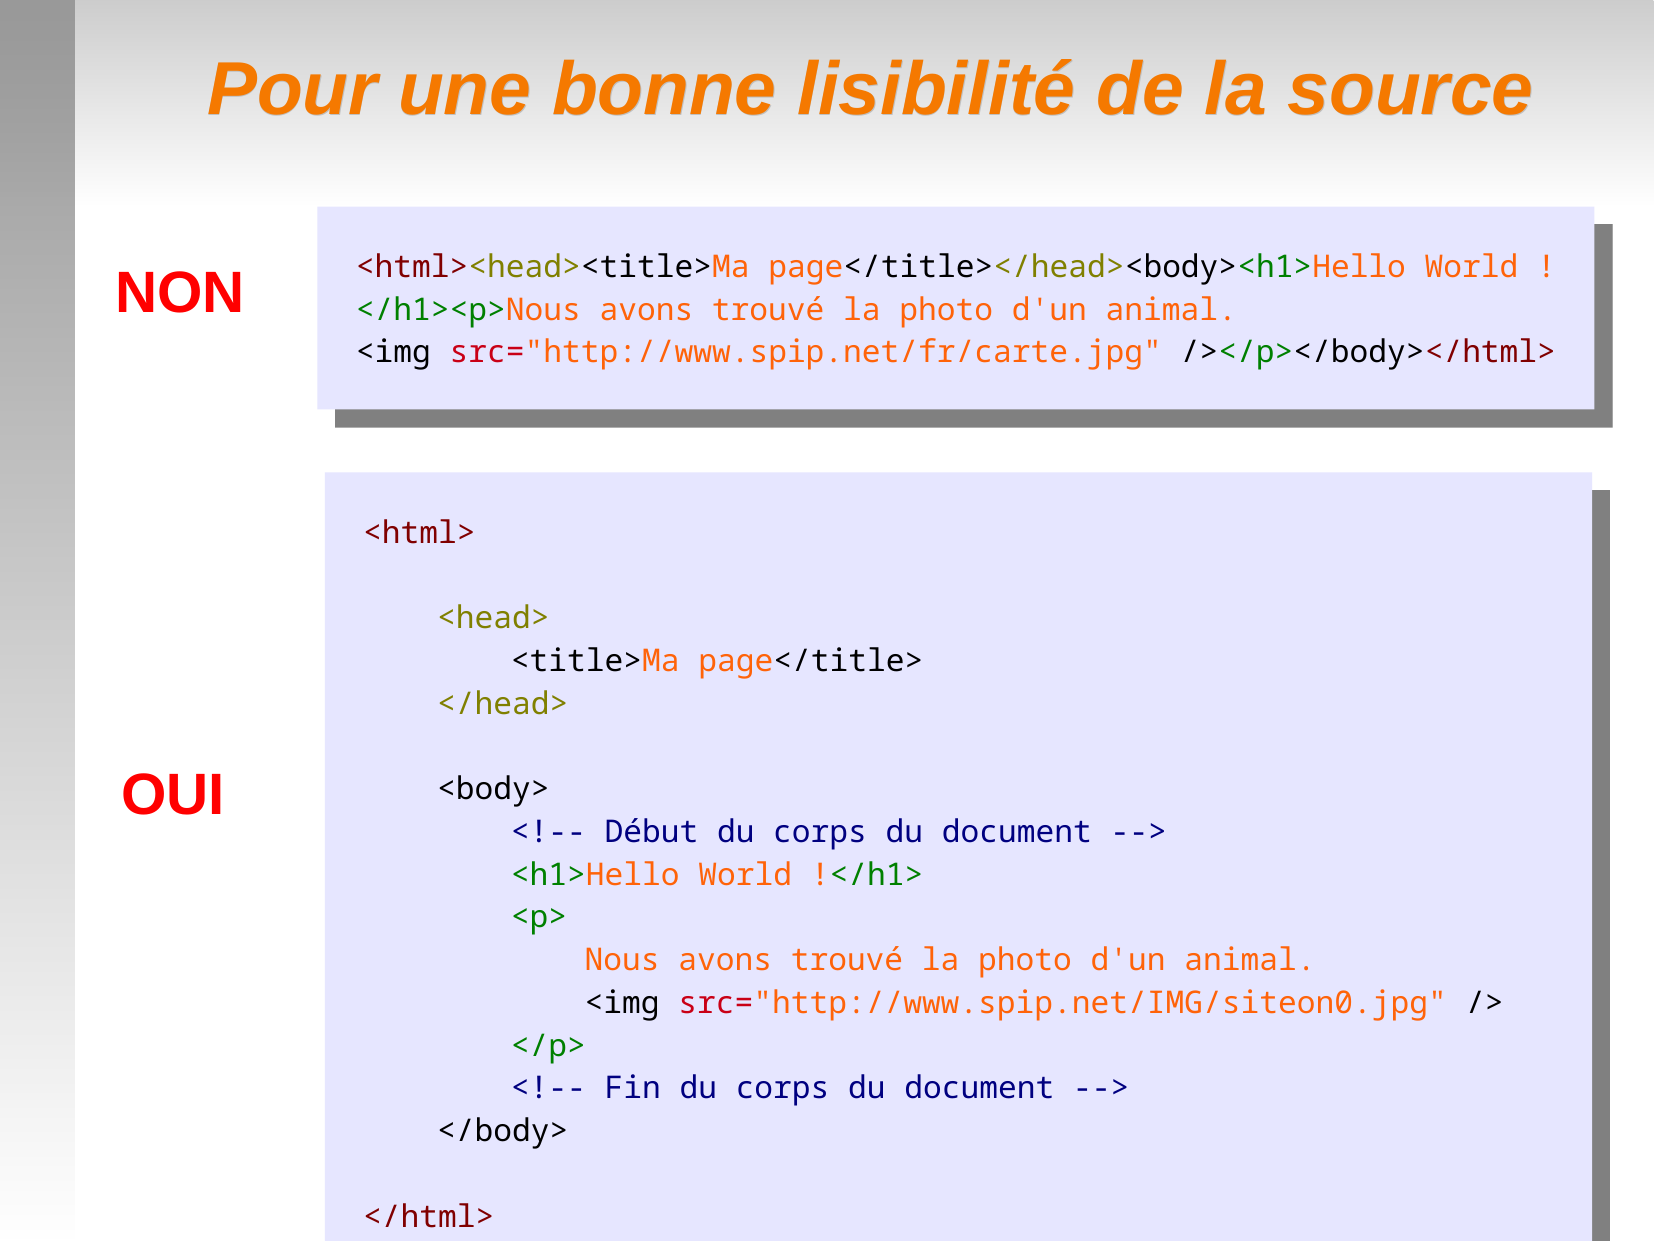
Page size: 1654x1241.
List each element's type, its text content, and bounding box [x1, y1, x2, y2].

text_box NON [100, 252, 378, 343]
text_box <html><head><title>Ma page</title></head><body><h1>Hello World ! </h1><p>Nous avons trouvé la photo d'un animal. <img src="http://www.spip.net/fr/carte.jpg" /></p></body></html> [317, 206, 1595, 391]
text_box OUI [106, 754, 358, 845]
text_box <html> <head> <title>Ma page</title> </head> <body> <!-- Début du corps du document --> <h1>Hello World !</h1> <p> Nous avons trouvé la photo d'un animal. <img src="http://www.spip.net/IMG/siteon0.jpg" /> </p> <!-- Fin du corps du document --> </body> </html> [324, 472, 1593, 1168]
title Pour une bonne lisibilité de la source [88, 0, 1654, 178]
